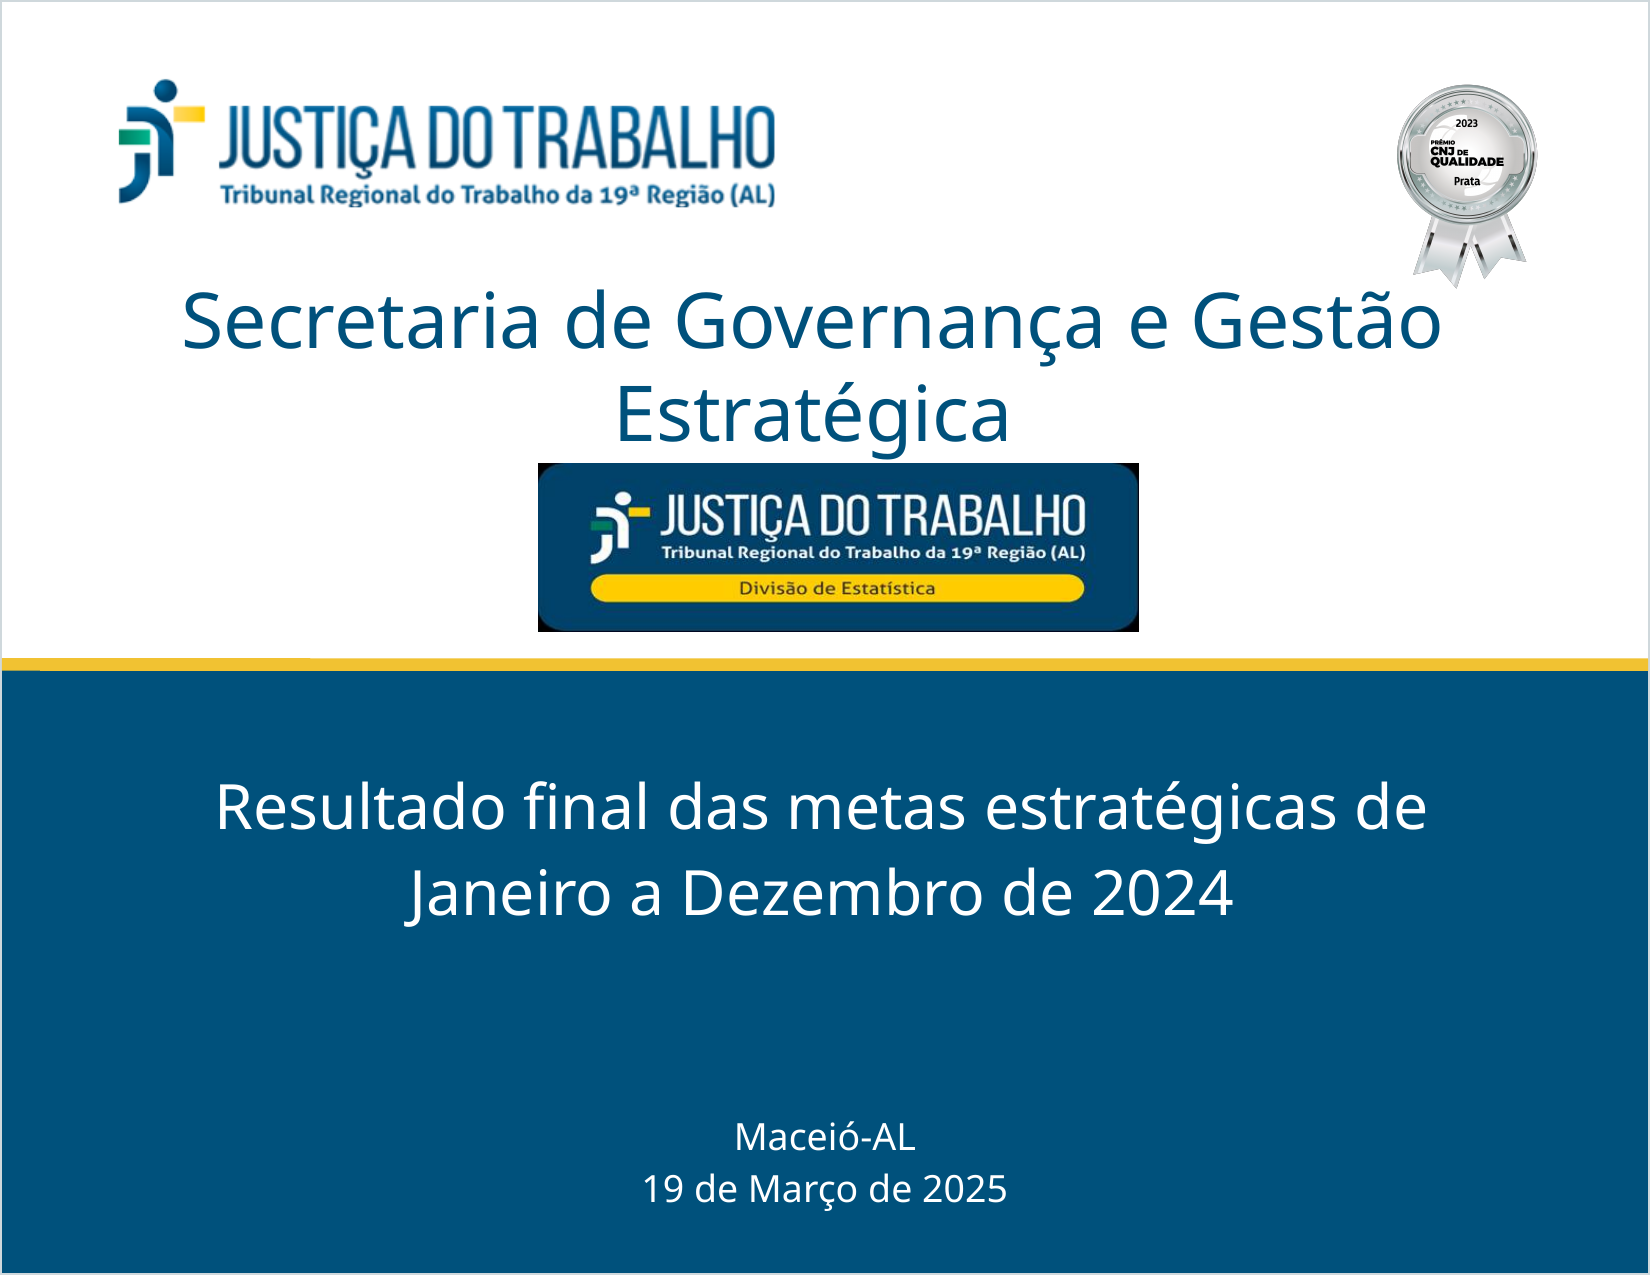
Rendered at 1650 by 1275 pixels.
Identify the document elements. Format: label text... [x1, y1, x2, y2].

list Maceió-AL 19 de Março de 2025 [165, 1087, 1485, 1187]
title Secretaria de Governança e Gestão Estratégica [154, 289, 1473, 475]
picture [538, 463, 1139, 633]
text_box [0, 0, 1650, 1275]
picture [108, 76, 786, 211]
list Resultado final das metas estratégicas de Janeiro a Dezembro de 2024 [165, 737, 1479, 1087]
picture [1396, 83, 1538, 290]
